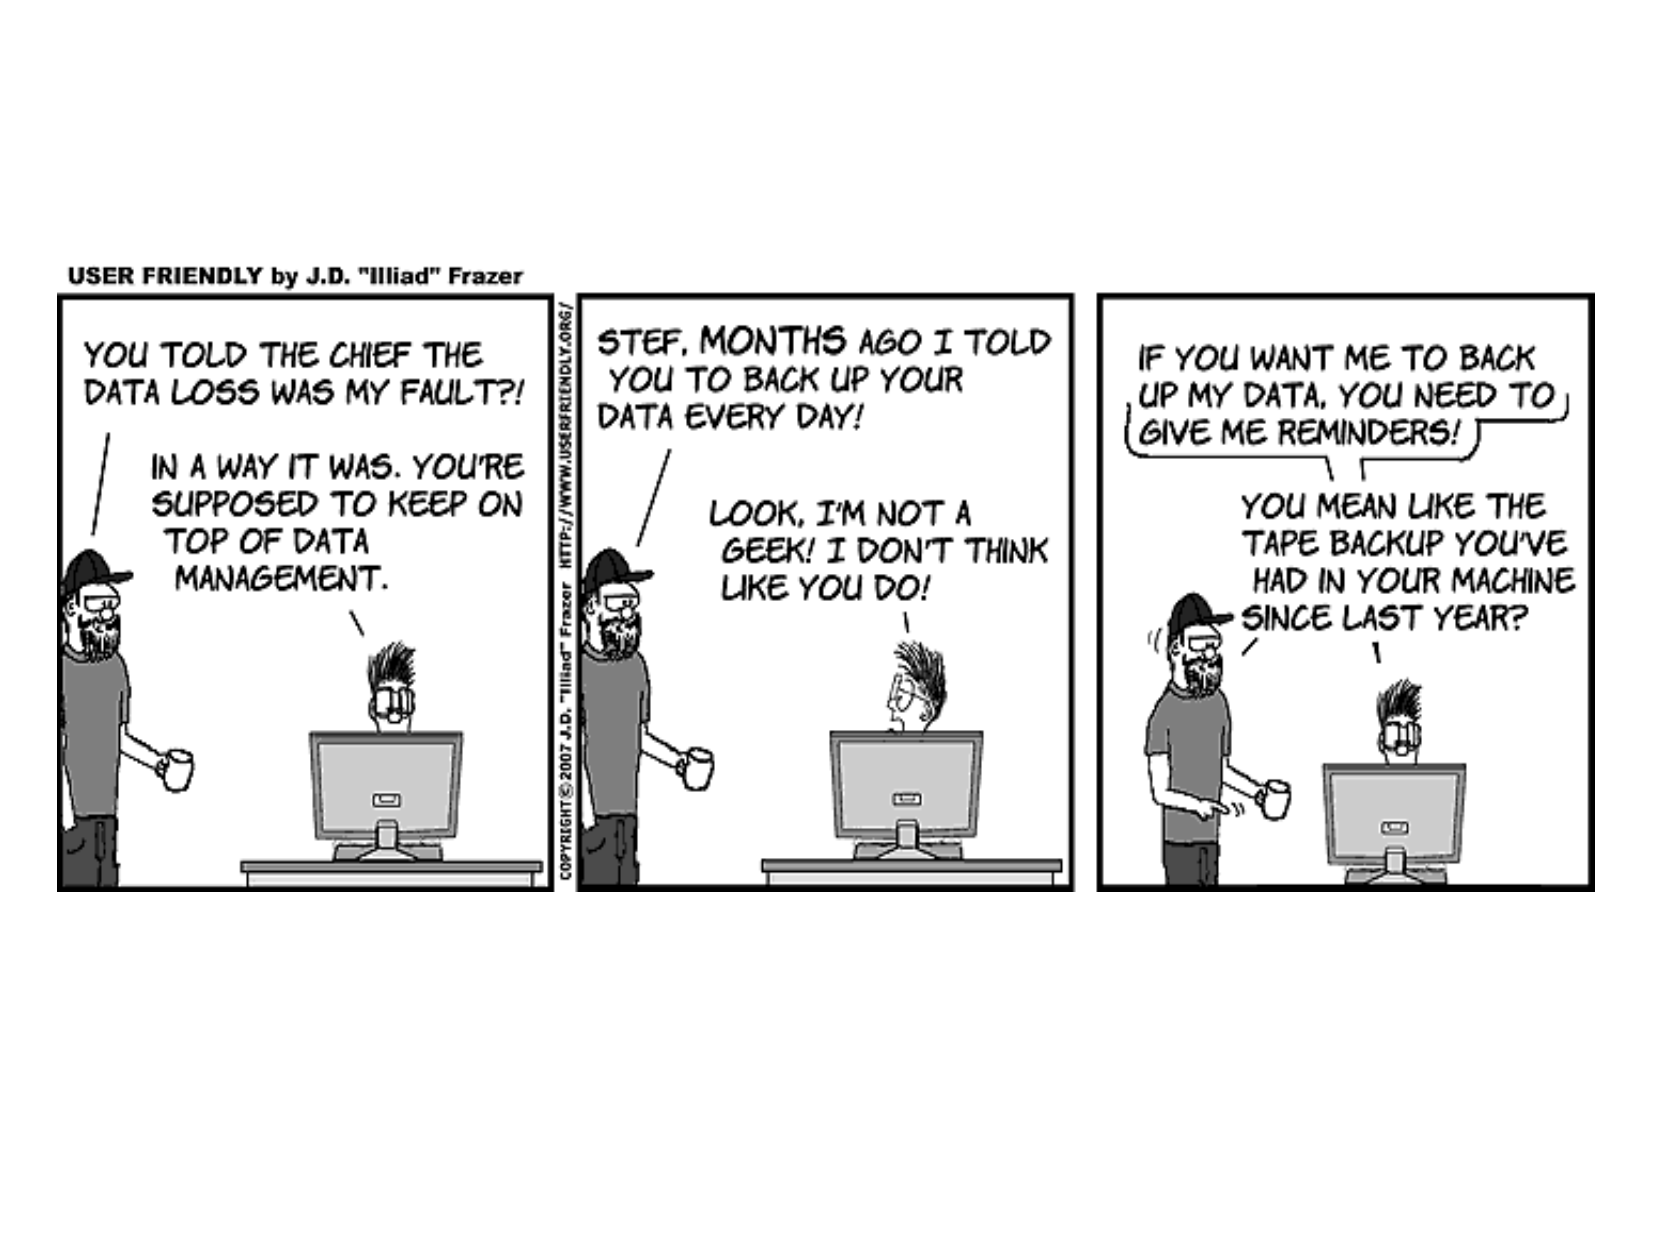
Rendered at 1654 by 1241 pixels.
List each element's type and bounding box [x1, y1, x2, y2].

picture [57, 254, 1595, 893]
